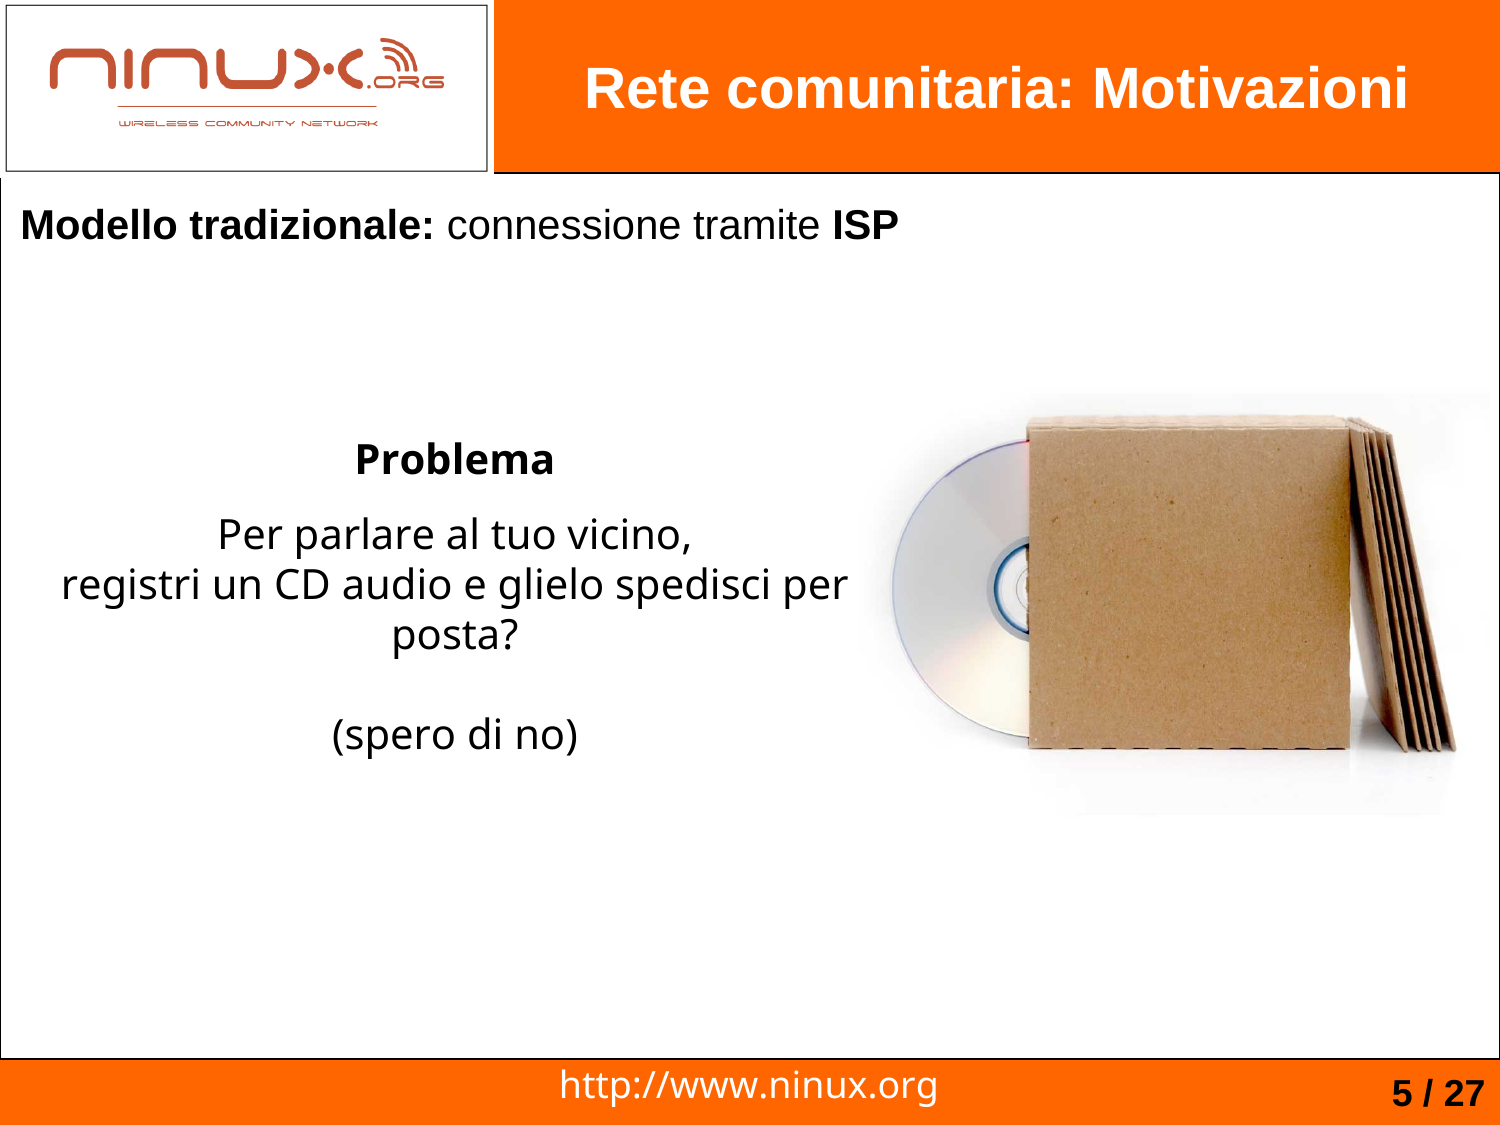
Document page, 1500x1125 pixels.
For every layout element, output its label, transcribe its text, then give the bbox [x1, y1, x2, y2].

picture [0, 0, 494, 178]
text_box Problema Per parlare al tuo vicino, registri un CD audio e glielo spedisci per posta? (spero di no) [25, 425, 858, 766]
text_box Modello tradizionale: connessione tramite ISP [5, 190, 1487, 255]
title Rete comunitaria: Motivazioni [495, 17, 1500, 160]
text_box <numero> / 27 [1257, 1061, 1500, 1125]
text_box http://www.ninux.org [0, 1053, 1500, 1125]
picture [858, 282, 1490, 914]
